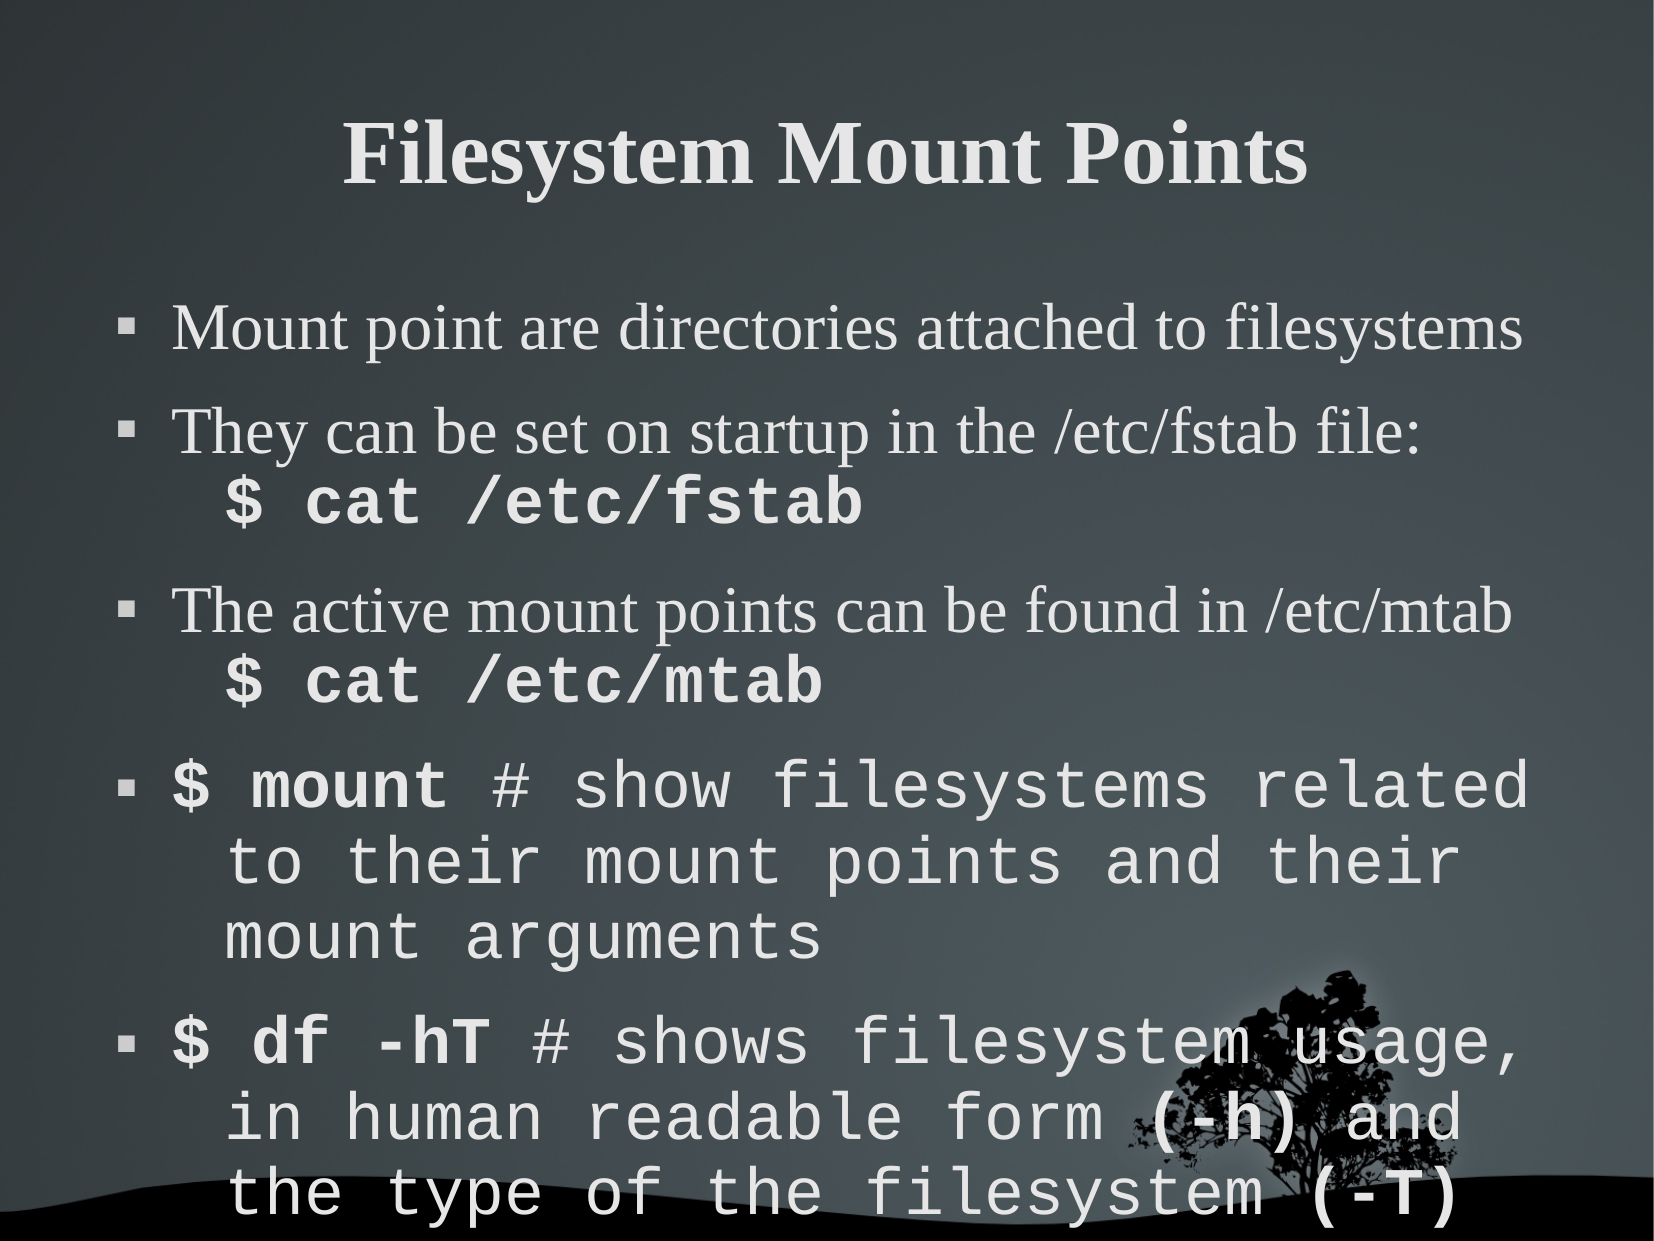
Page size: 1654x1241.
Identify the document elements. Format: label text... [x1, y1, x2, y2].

list Mount point are directories attached to filesystems They can be set on startup in the /etc/fstab file: $ cat /etc/fstab The active mount points can be found in /etc/mtab $ cat /etc/mtab $ mount # show filesystems related to their mount points and their mount arguments $ df -hT # shows filesystem usage, in human readable form (-h) and the type of the filesystem (-T) [82, 290, 1571, 1235]
title Filesystem Mount Points [82, 33, 1571, 273]
picture [0, 0, 1654, 1241]
